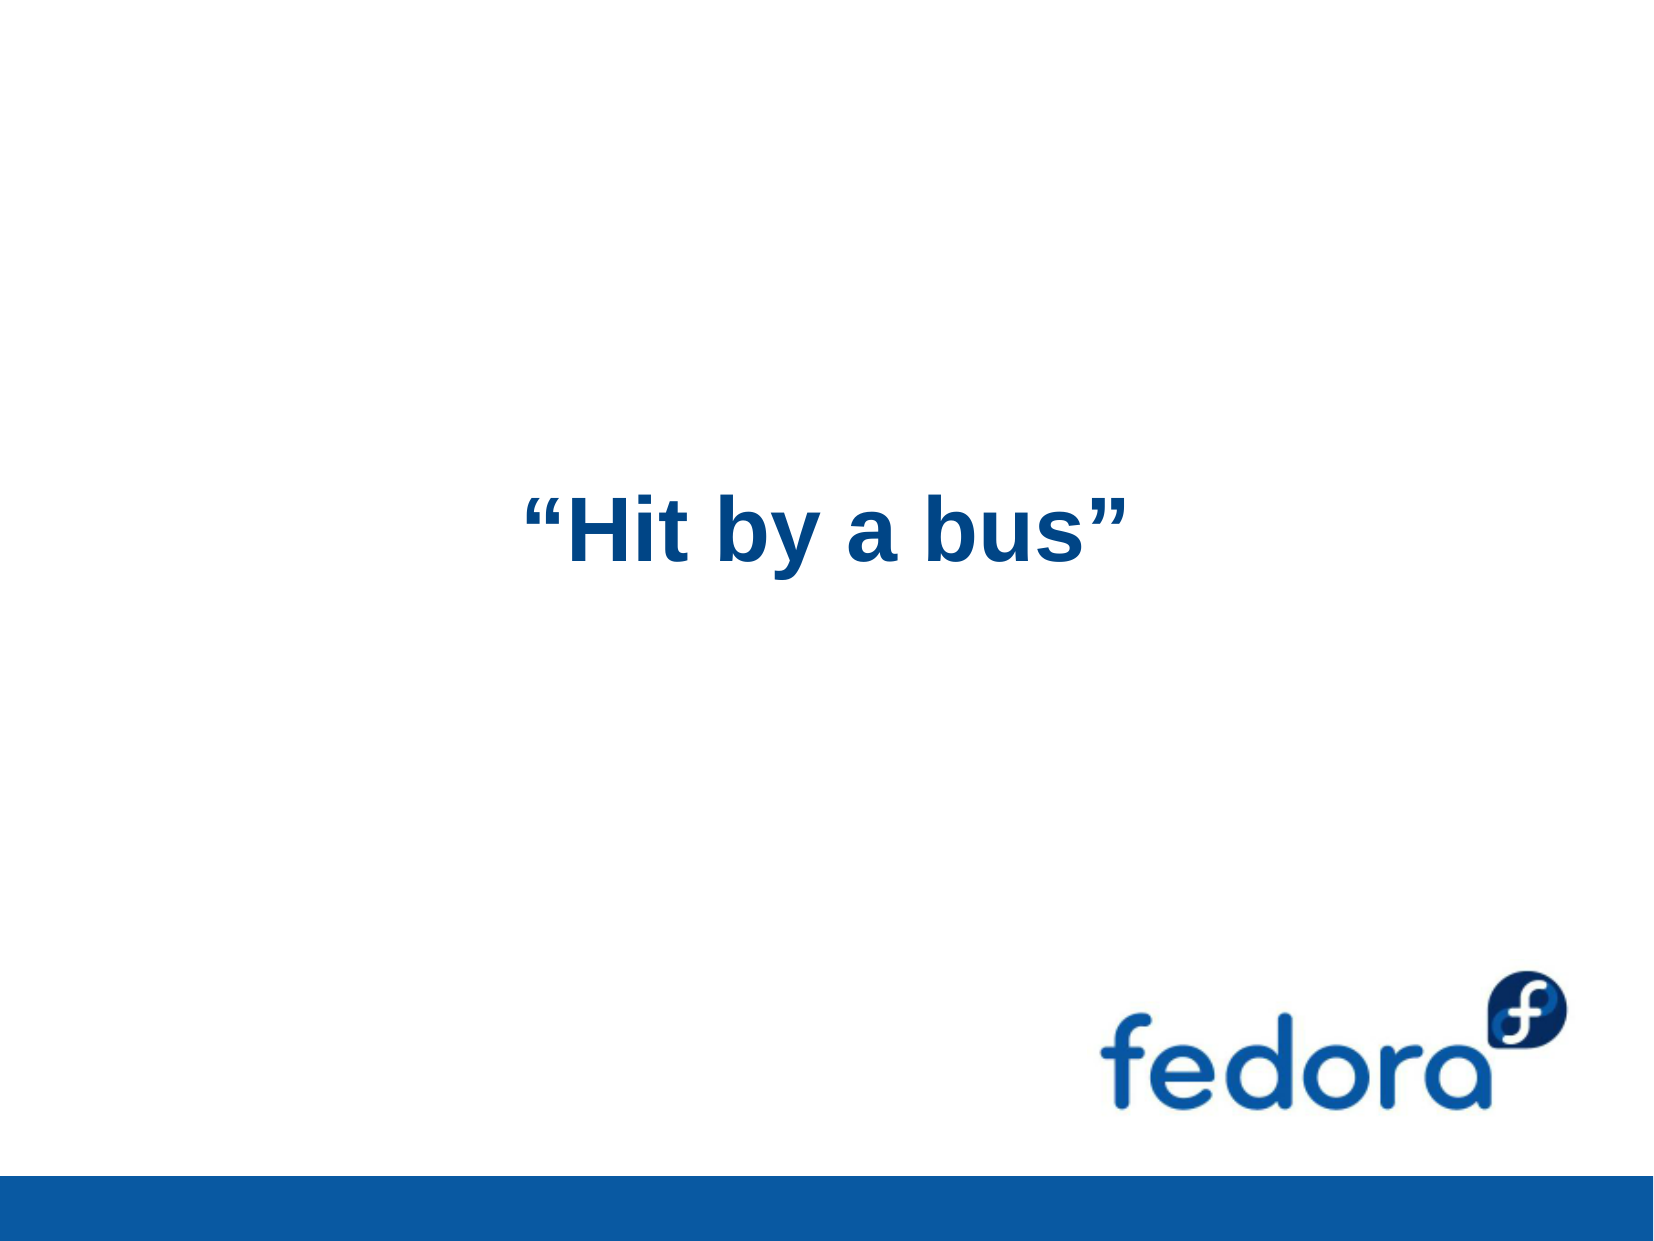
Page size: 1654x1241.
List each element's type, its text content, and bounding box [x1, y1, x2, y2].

picture [0, 1176, 1654, 1241]
subtitle “Hit by a bus” [82, 56, 1571, 1102]
picture [1087, 959, 1576, 1125]
